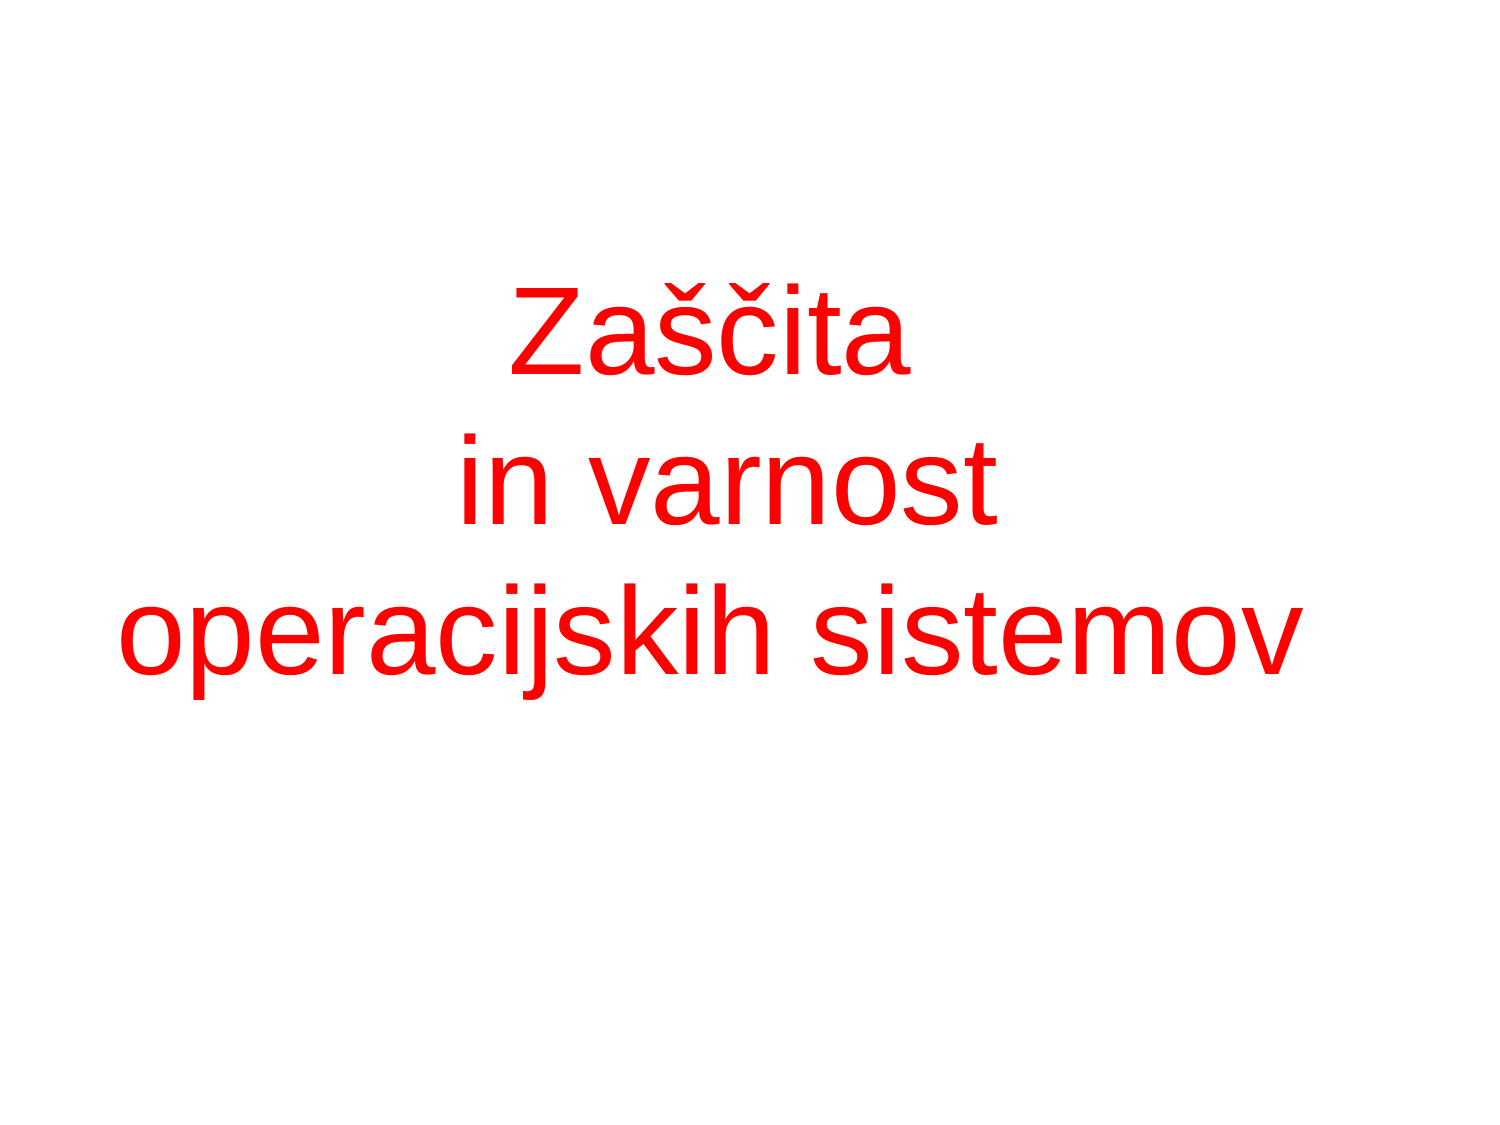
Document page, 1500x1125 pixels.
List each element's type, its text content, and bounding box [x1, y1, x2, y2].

title Zaščita in varnost operacijskih sistemov [35, 241, 1386, 707]
